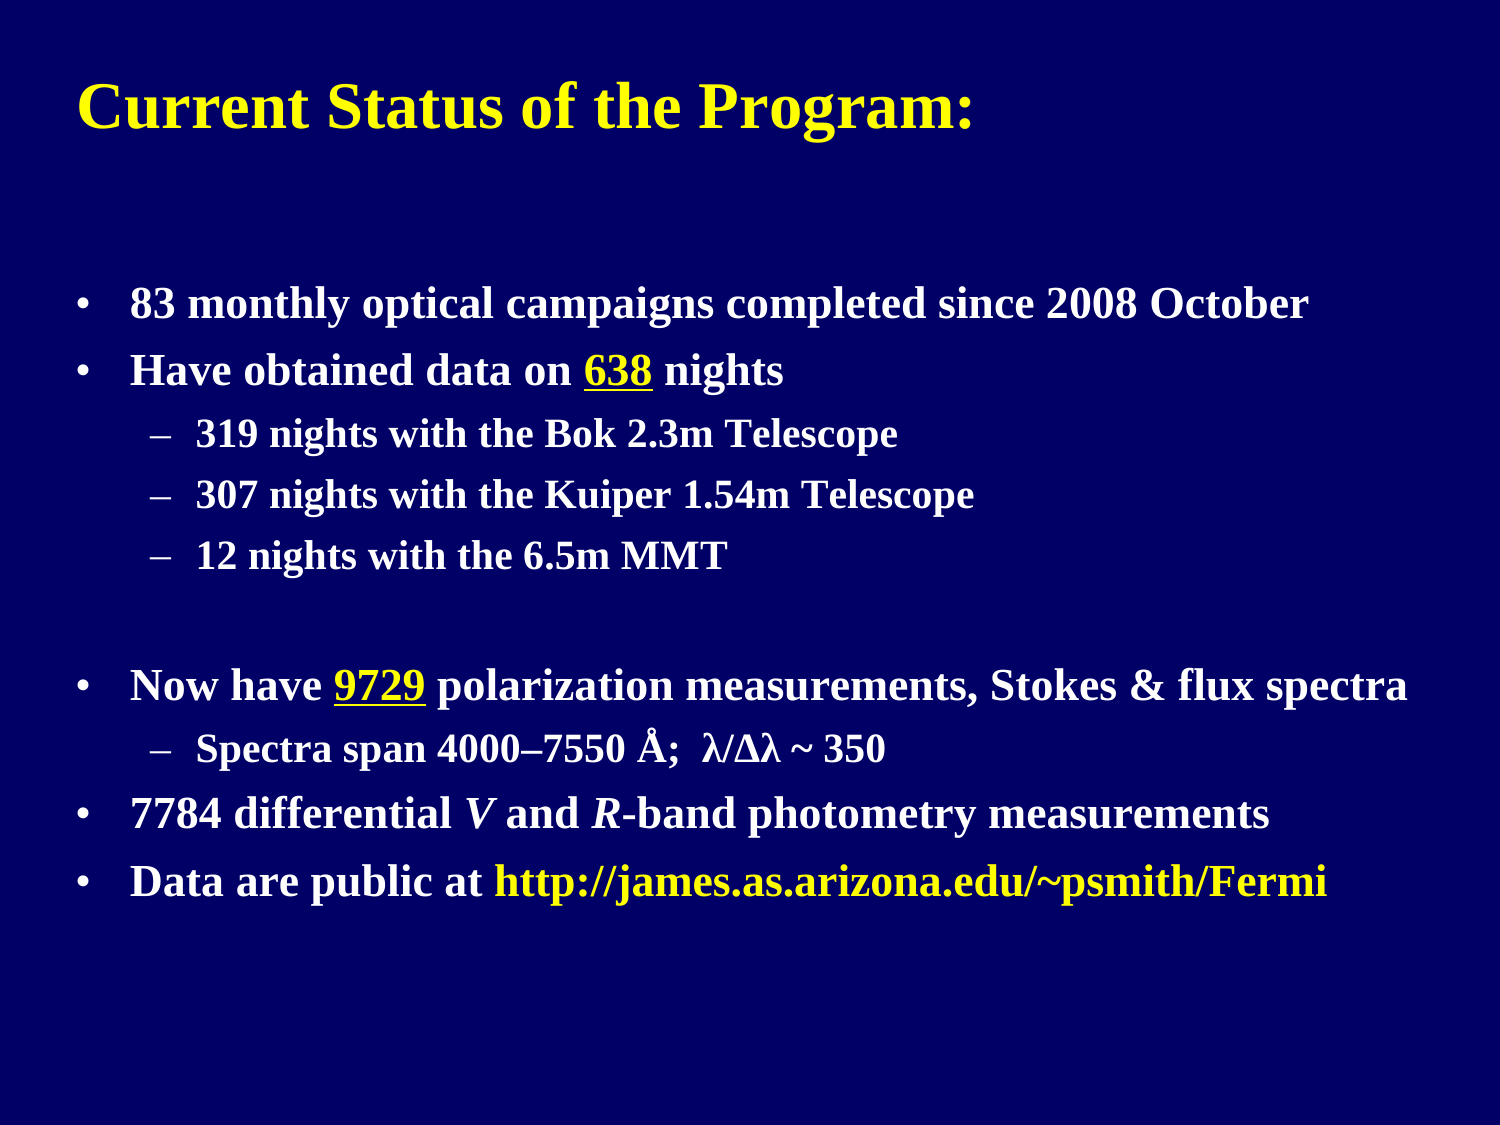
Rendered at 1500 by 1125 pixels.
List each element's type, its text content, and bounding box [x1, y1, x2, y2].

title Current Status of the Program: [76, 29, 1351, 202]
list 83 monthly optical campaigns completed since 2008 October Have obtained data on 638 nights 319 nights with the Bok 2.3m Telescope 307 nights with the Kuiper 1.54m Telescope 12 nights with the 6.5m MMT Now have 9729 polarization measurements, Stokes & flux spectra Spectra span 4000–7550 Å; λ/Δλ ~ 350 7784 differential V and R-band photometry measurements Data are public at http://james.as.arizona.edu/~psmith/Fermi [75, 277, 1463, 959]
